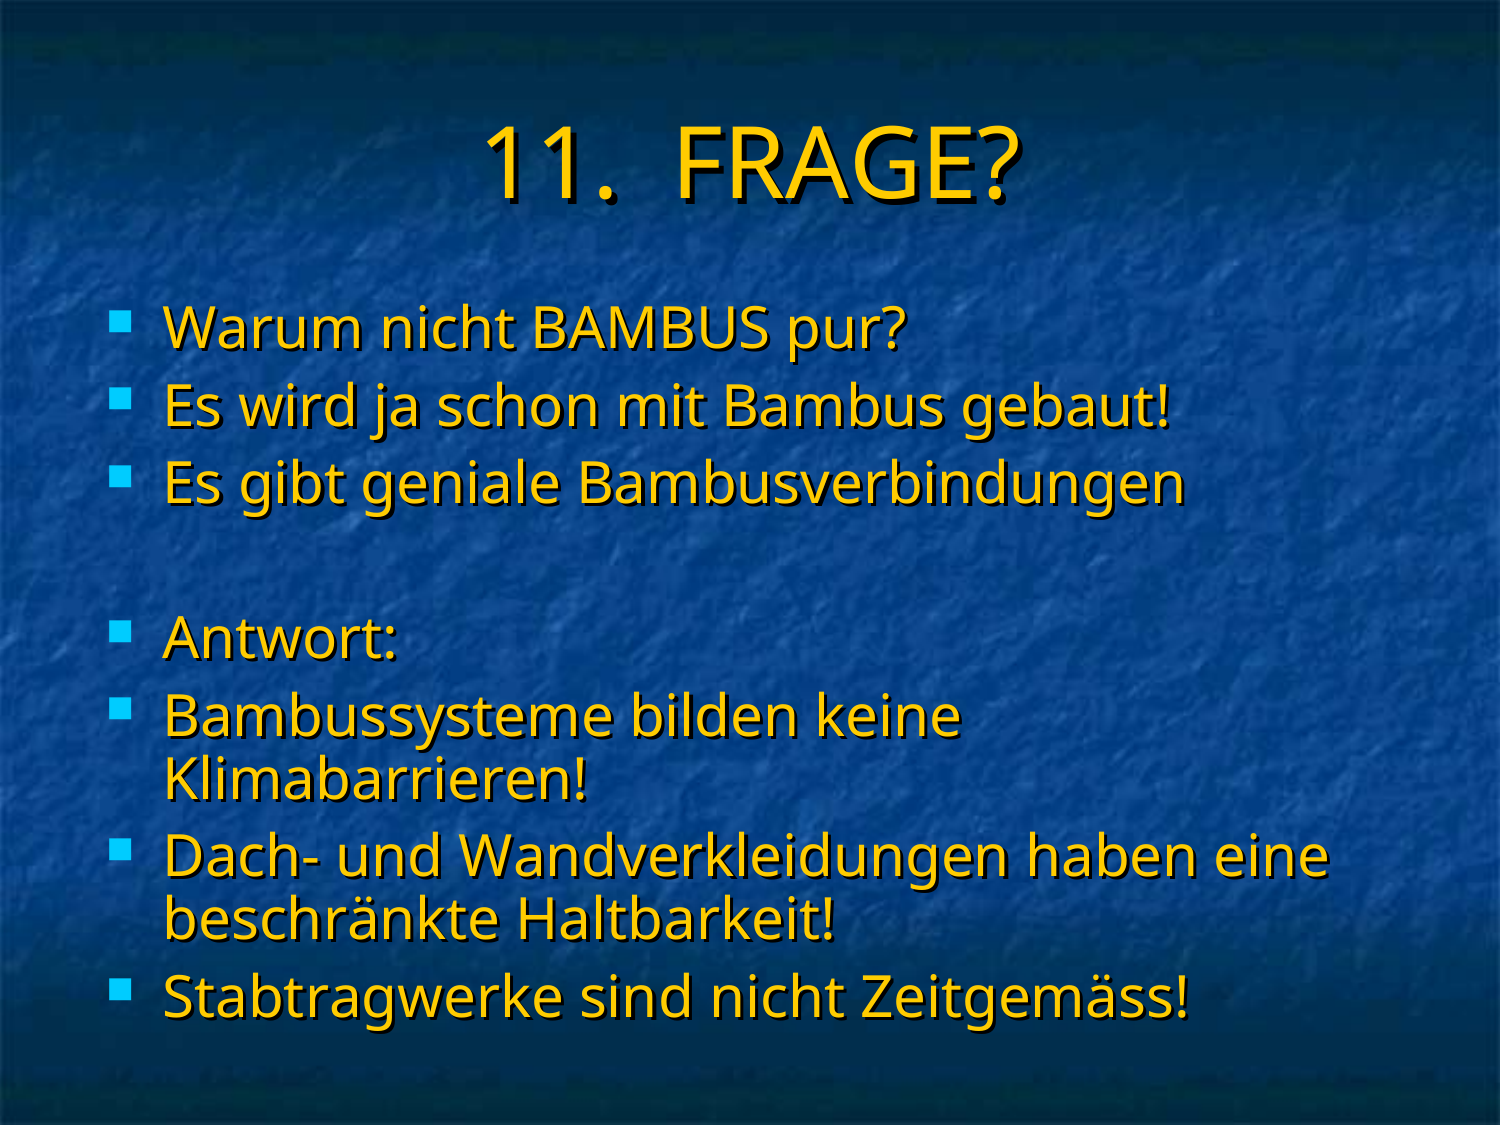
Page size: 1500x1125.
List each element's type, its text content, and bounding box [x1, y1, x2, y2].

picture [0, 0, 1500, 1125]
title 11. FRAGE? [75, 62, 1426, 256]
list Warum nicht BAMBUS pur? Es wird ja schon mit Bambus gebaut! Es gibt geniale Bambusverbindungen Antwort: Bambussysteme bilden keine Klimabarrieren! Dach- und Wandverkleidungen haben eine beschränkte Haltbarkeit! Stabtragwerke sind nicht Zeitgemäss! [91, 290, 1409, 1047]
